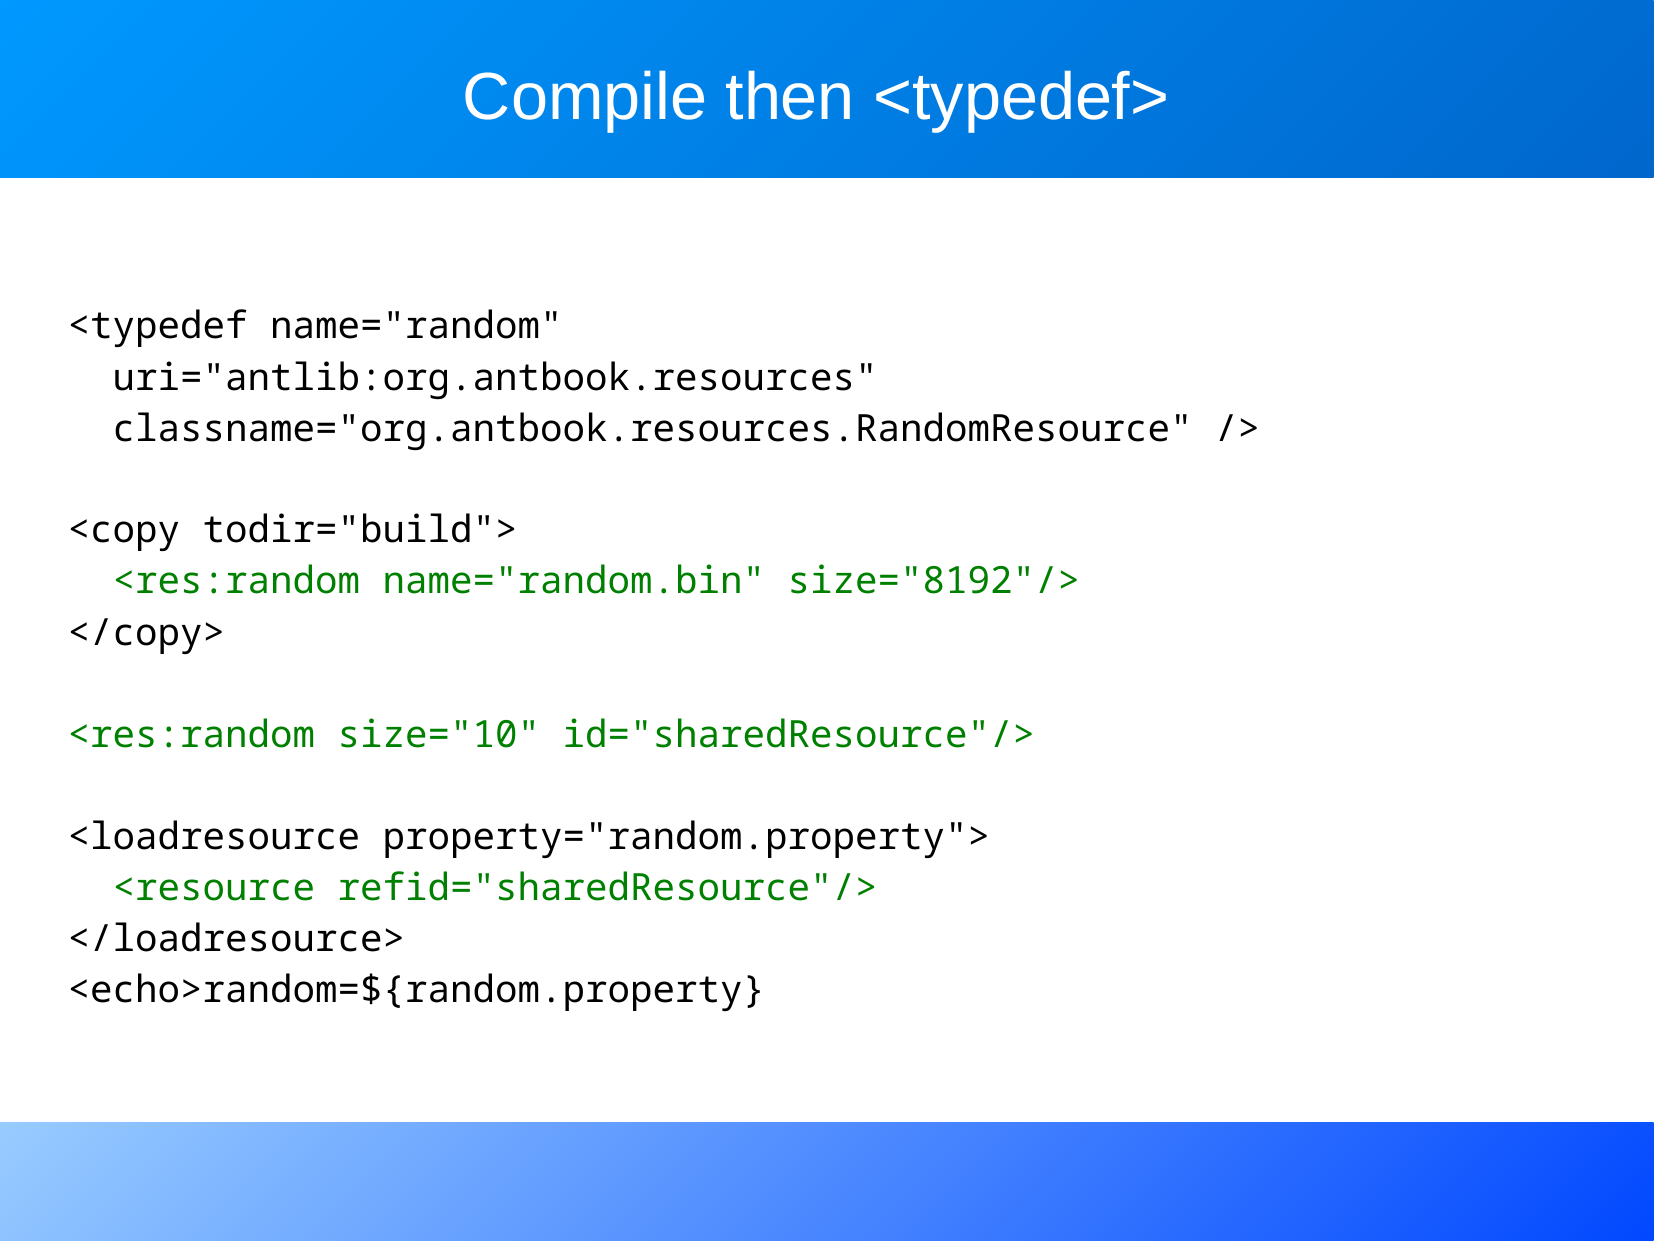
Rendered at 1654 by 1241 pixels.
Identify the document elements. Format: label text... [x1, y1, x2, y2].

title Compile then <typedef> [162, 59, 1489, 148]
text_box <typedef name="random" uri="antlib:org.antbook.resources" classname="org.antbook.resources.RandomResource" /> <copy todir="build"> <res:random name="random.bin" size="8192"/> </copy> <res:random size="10" id="sharedResource"/> <loadresource property="random.property"> <resource refid="sharedResource"/> </loadresource> <echo>random=${random.property} [52, 351, 1592, 962]
